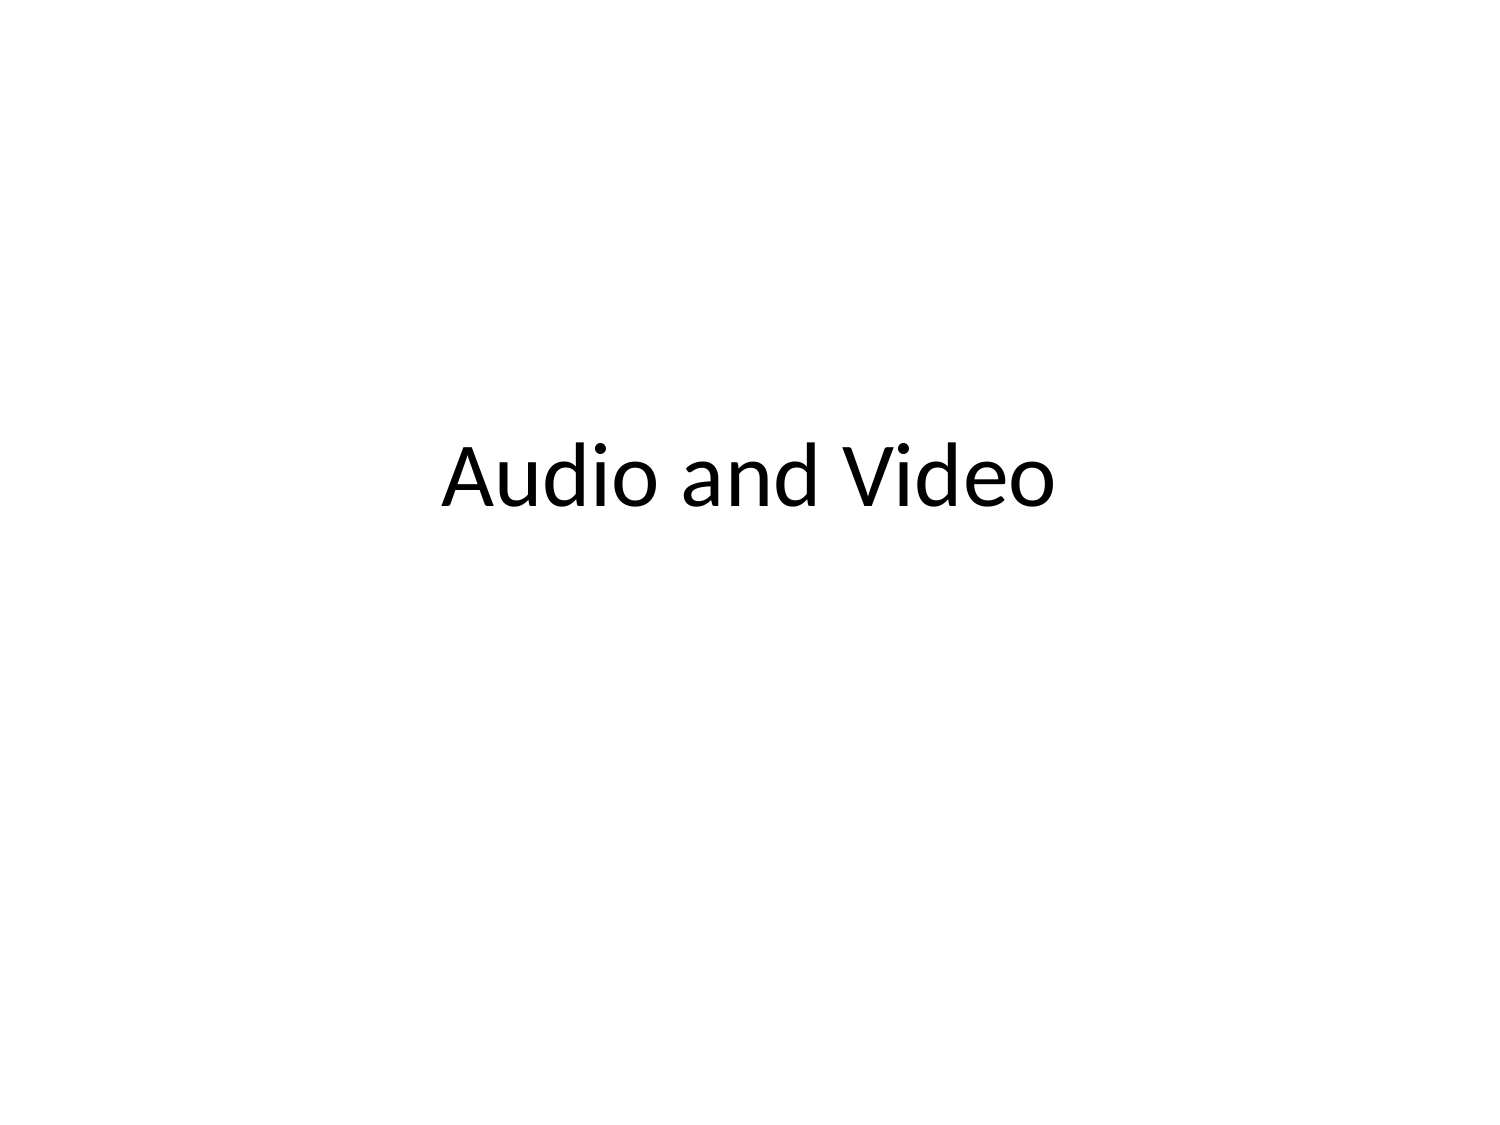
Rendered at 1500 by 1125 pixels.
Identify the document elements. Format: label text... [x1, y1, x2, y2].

title Audio and Video [112, 349, 1388, 591]
